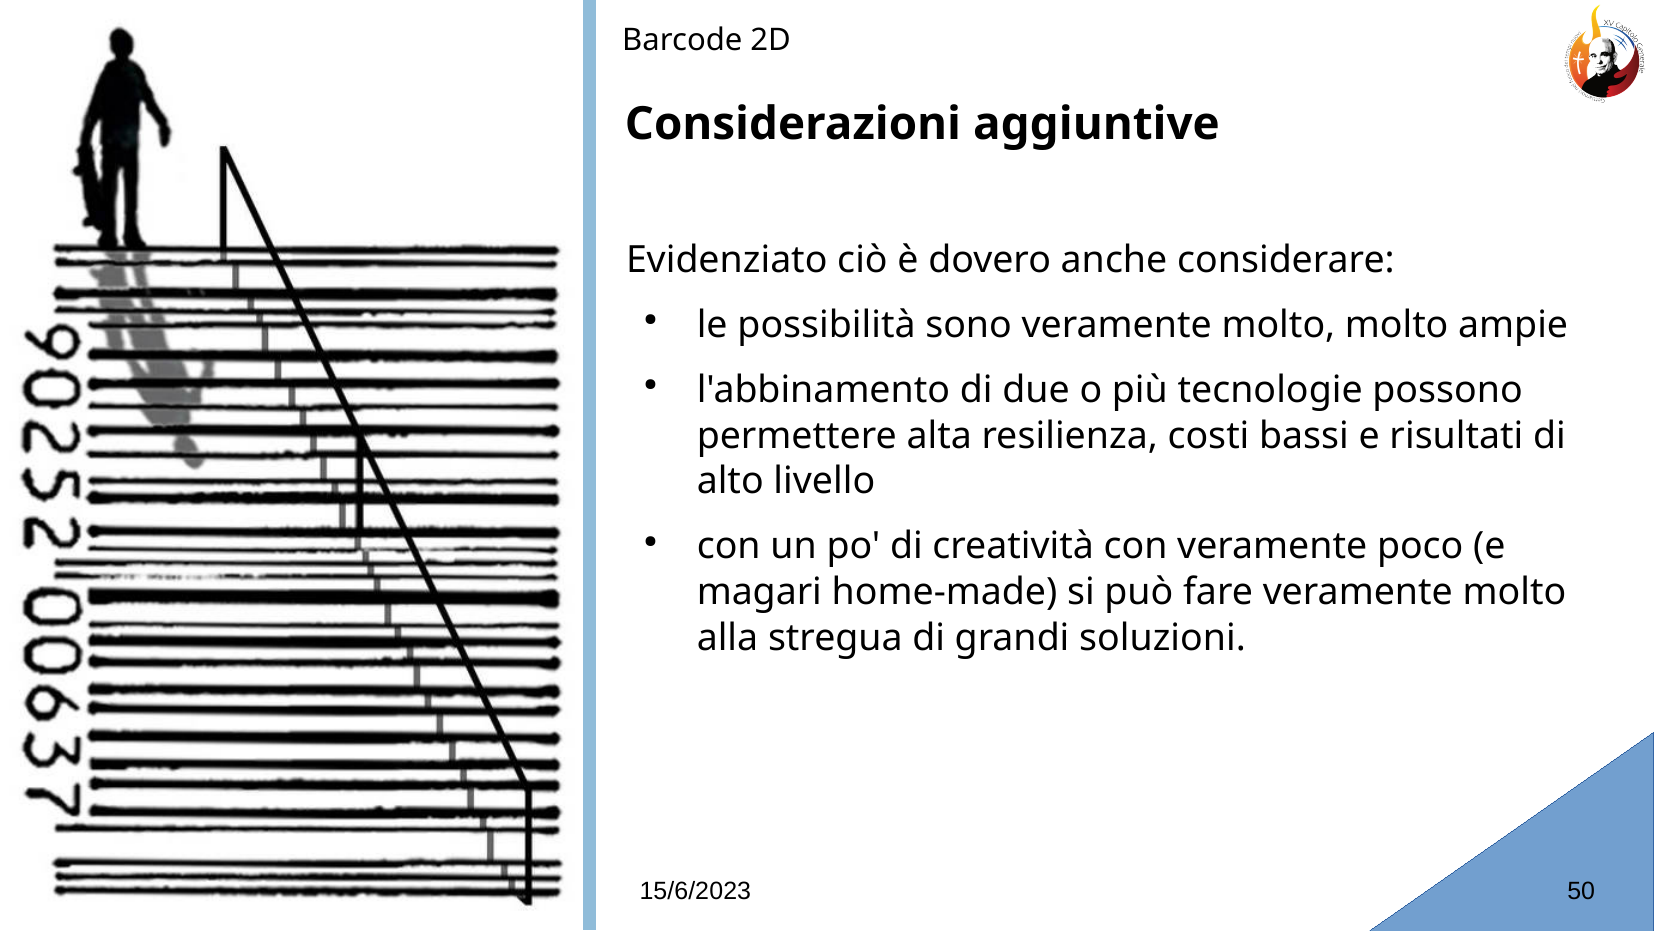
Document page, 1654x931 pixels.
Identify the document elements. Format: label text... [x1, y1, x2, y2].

list Evidenziato ciò è dovero anche considerare: le possibilità sono veramente molto, molto ampie l'abbinamento di due o più tecnologie possono permettere alta resilienza, costi bassi e risultati di alto livello con un po' di creatività con veramente poco (e magari home-made) si può fare veramente molto alla stregua di grandi soluzioni. [625, 236, 1625, 863]
picture [1563, 4, 1646, 103]
picture [0, 0, 583, 931]
text_box Barcode 2D [607, 9, 1340, 63]
title Considerazioni aggiuntive [624, 94, 1621, 208]
